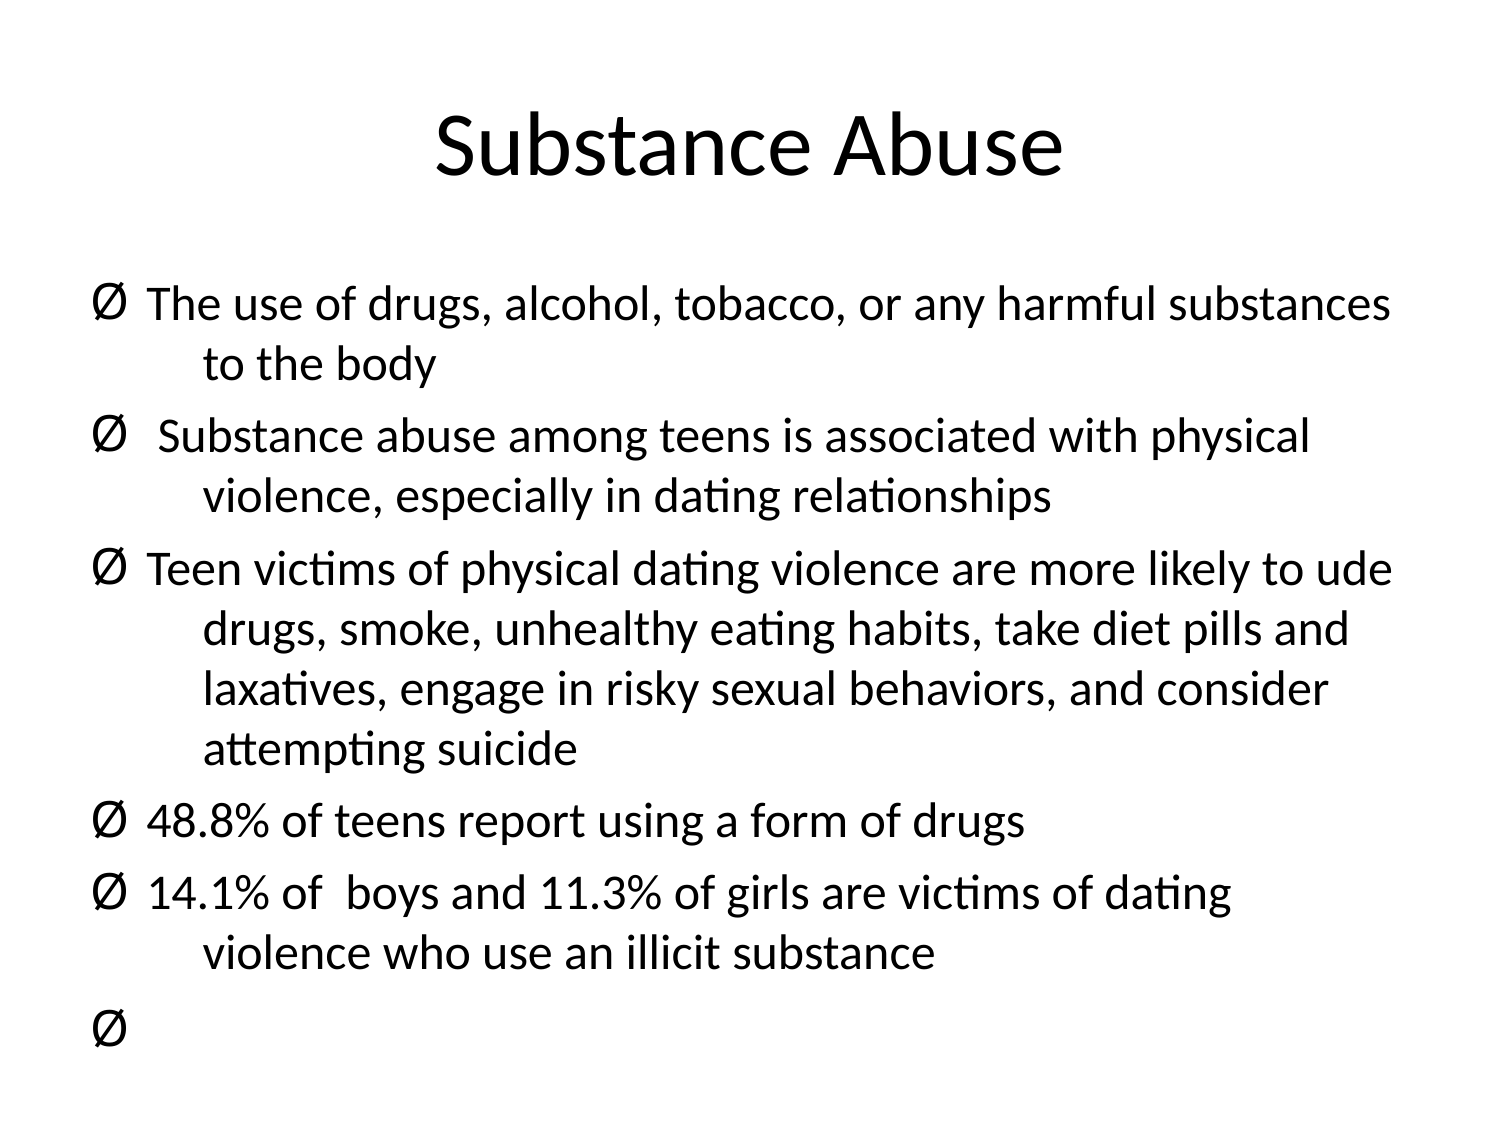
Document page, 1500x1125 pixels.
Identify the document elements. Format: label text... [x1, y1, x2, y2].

title Substance Abuse [75, 45, 1426, 233]
list The use of drugs, alcohol, tobacco, or any harmful substances to the body Substance abuse among teens is associated with physical violence, especially in dating relationships Teen victims of physical dating violence are more likely to ude drugs, smoke, unhealthy eating habits, take diet pills and laxatives, engage in risky sexual behaviors, and consider attempting suicide 48.8% of teens report using a form of drugs 14.1% of boys and 11.3% of girls are victims of dating violence who use an illicit substance [75, 262, 1426, 1005]
